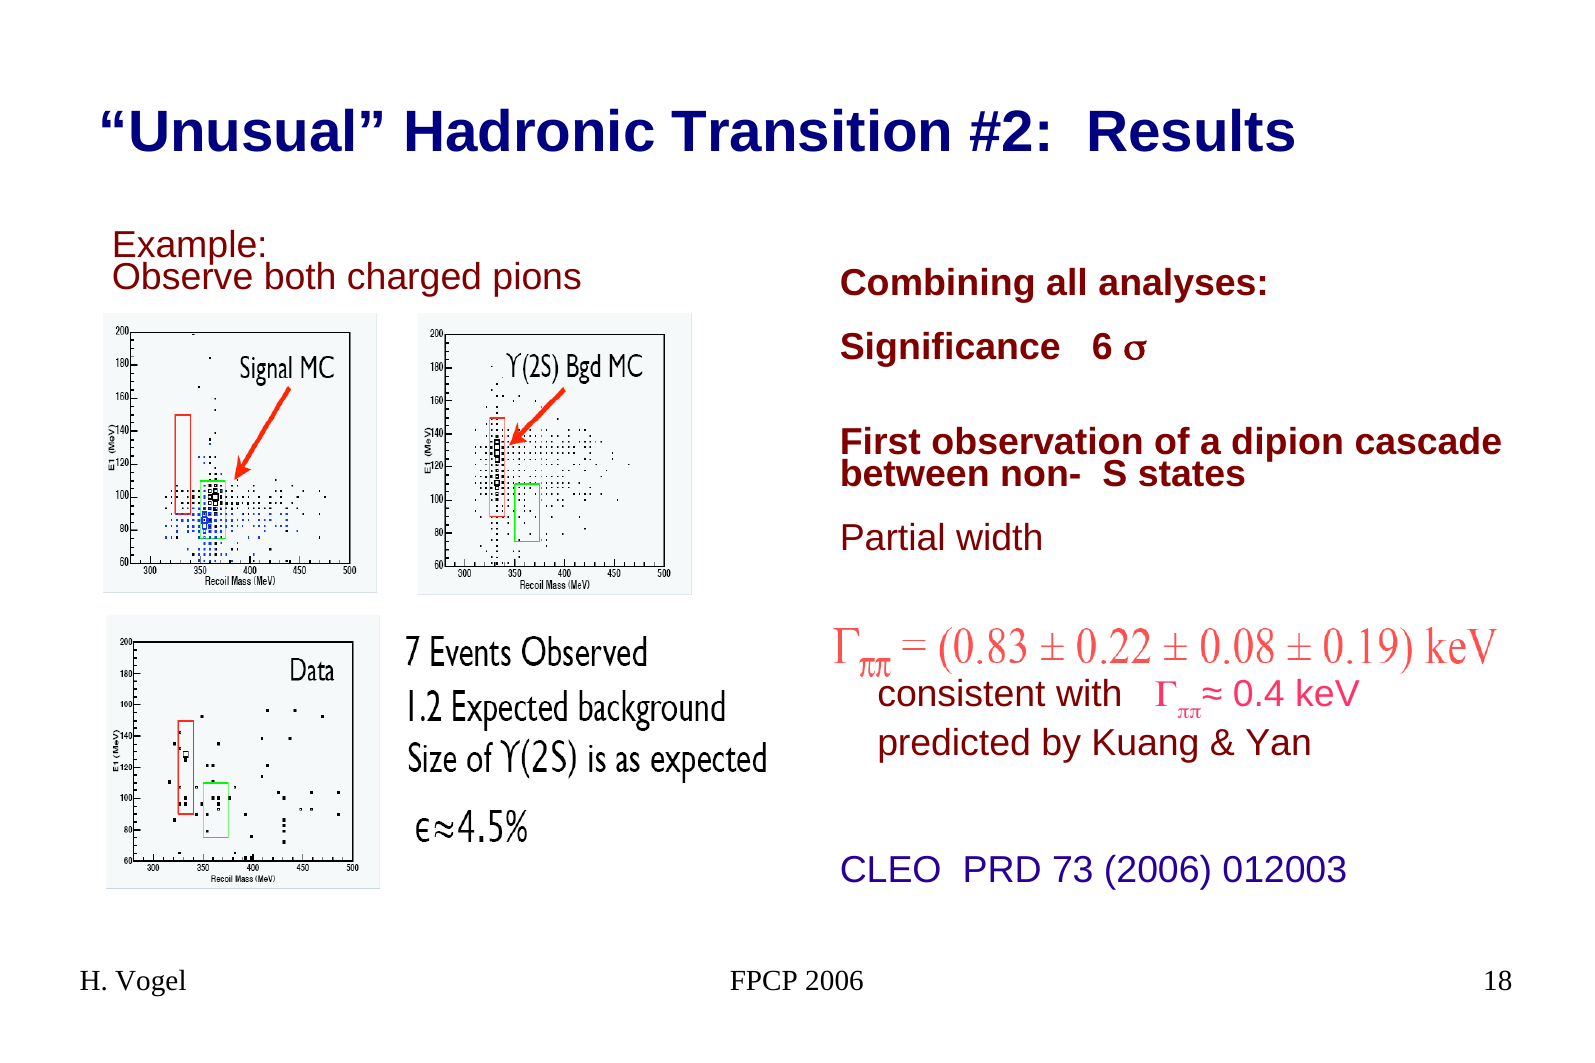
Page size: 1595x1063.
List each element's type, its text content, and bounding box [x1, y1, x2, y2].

text_box consistent with ≈ 0.4 keV predicted by Kuang & Yan [862, 674, 1376, 769]
text_box CLEO PRD 73 (2006) 012003 [825, 850, 1366, 896]
text_box Combining all analyses: Significance 6  First observation of a dipion cascade between non- S states Partial width [824, 262, 1531, 565]
text_box “Unusual” Hadronic Transition #2: Results [84, 107, 1313, 169]
picture [98, 313, 774, 897]
picture [823, 608, 1509, 684]
text_box Example: Observe both charged pions [97, 224, 601, 304]
